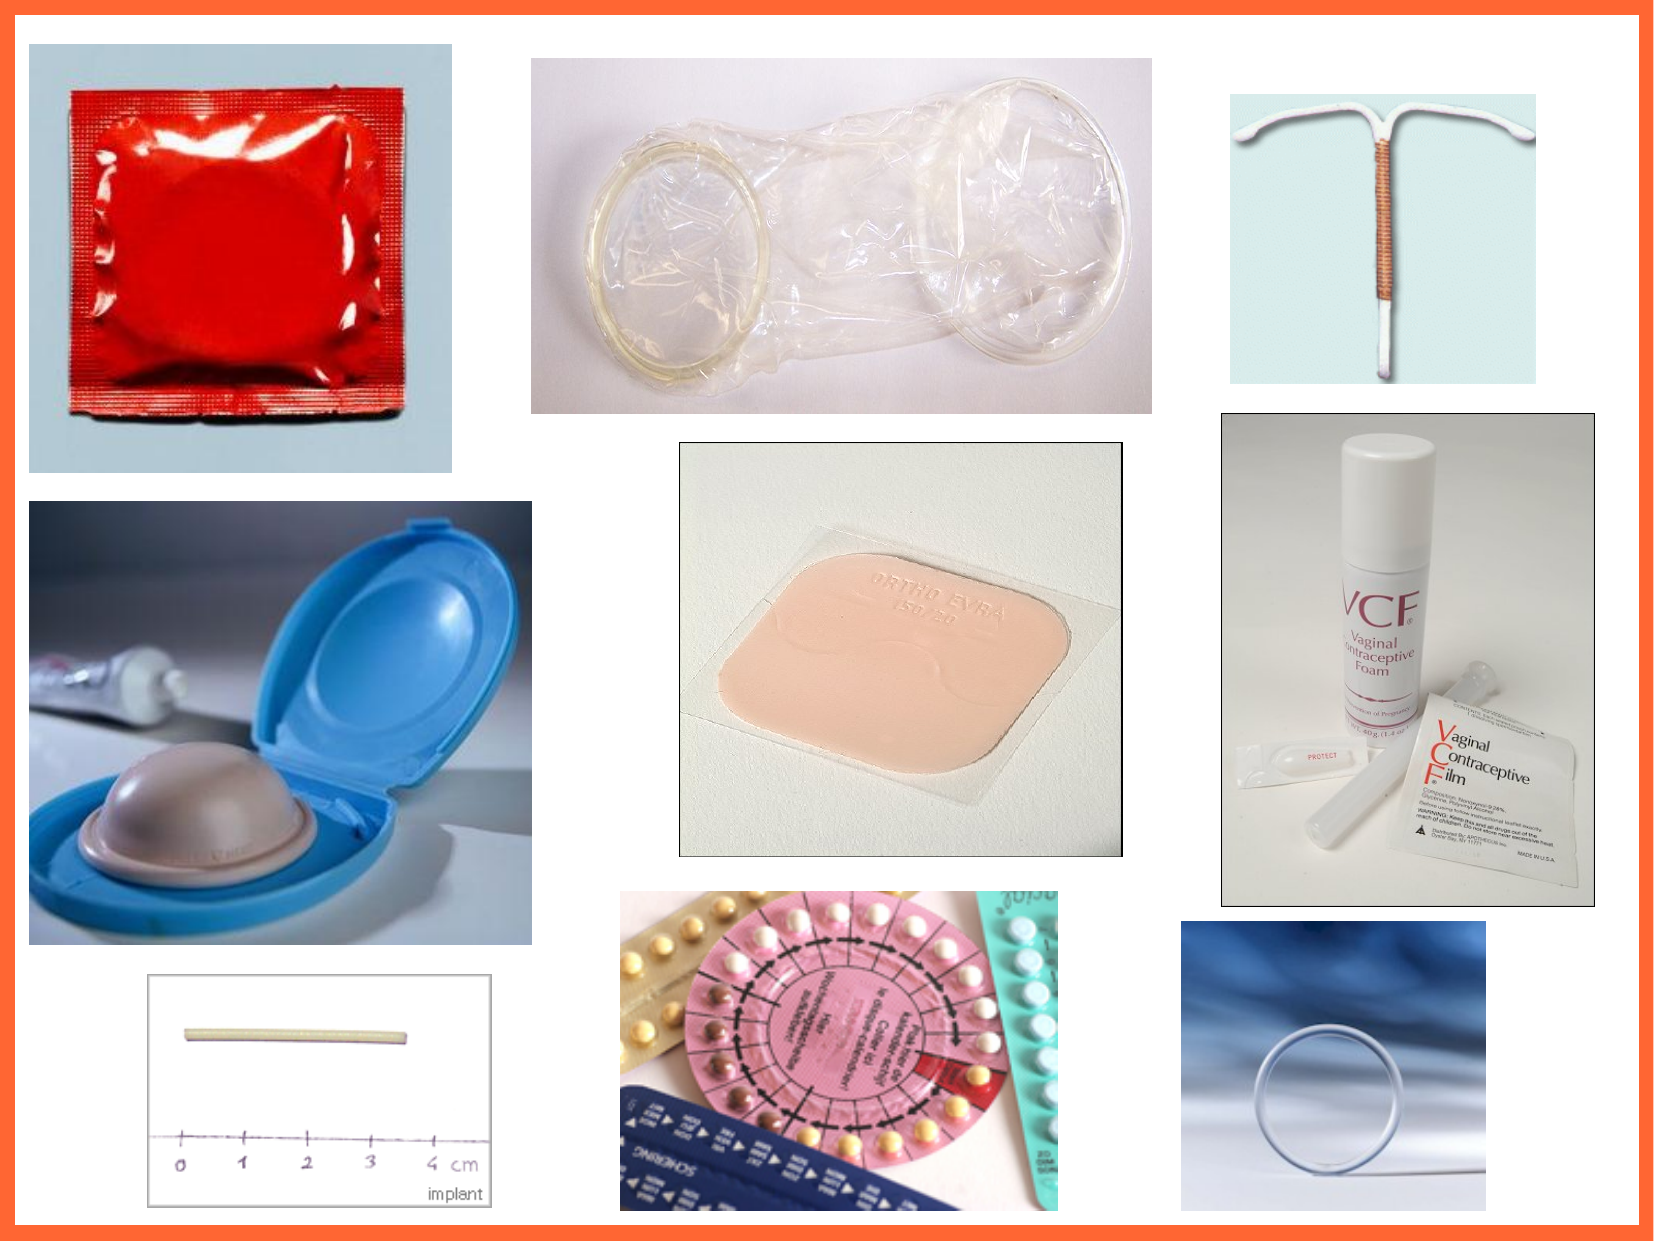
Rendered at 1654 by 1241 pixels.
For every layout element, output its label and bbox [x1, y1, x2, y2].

picture [1230, 94, 1536, 384]
picture [679, 442, 1123, 857]
picture [620, 891, 1058, 1211]
picture [29, 501, 532, 945]
picture [147, 974, 492, 1208]
picture [29, 44, 452, 473]
picture [531, 58, 1152, 414]
picture [1221, 413, 1595, 907]
picture [1181, 921, 1486, 1211]
